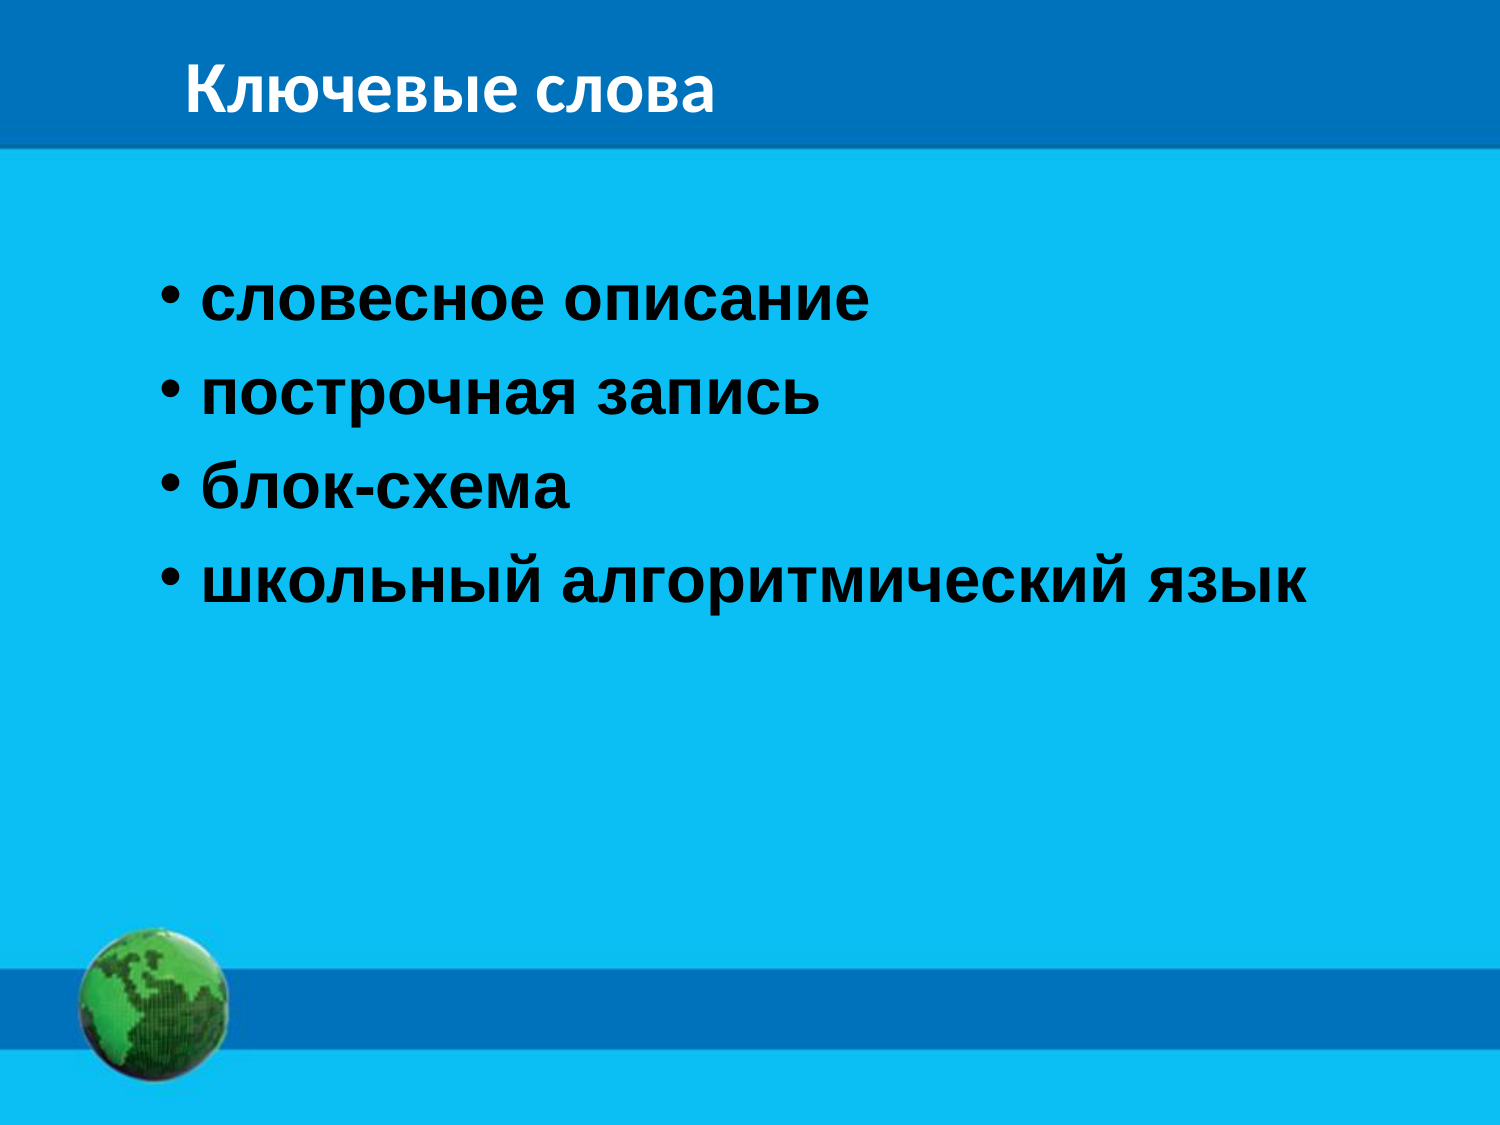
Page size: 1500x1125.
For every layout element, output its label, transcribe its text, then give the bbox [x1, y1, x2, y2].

text_box словесное описание построчная запись блок-схема школьный алгоритмический язык [59, 231, 1394, 626]
text_box Ключевые слова [171, 30, 1425, 135]
picture [0, 0, 1500, 146]
picture [0, 926, 1500, 1086]
